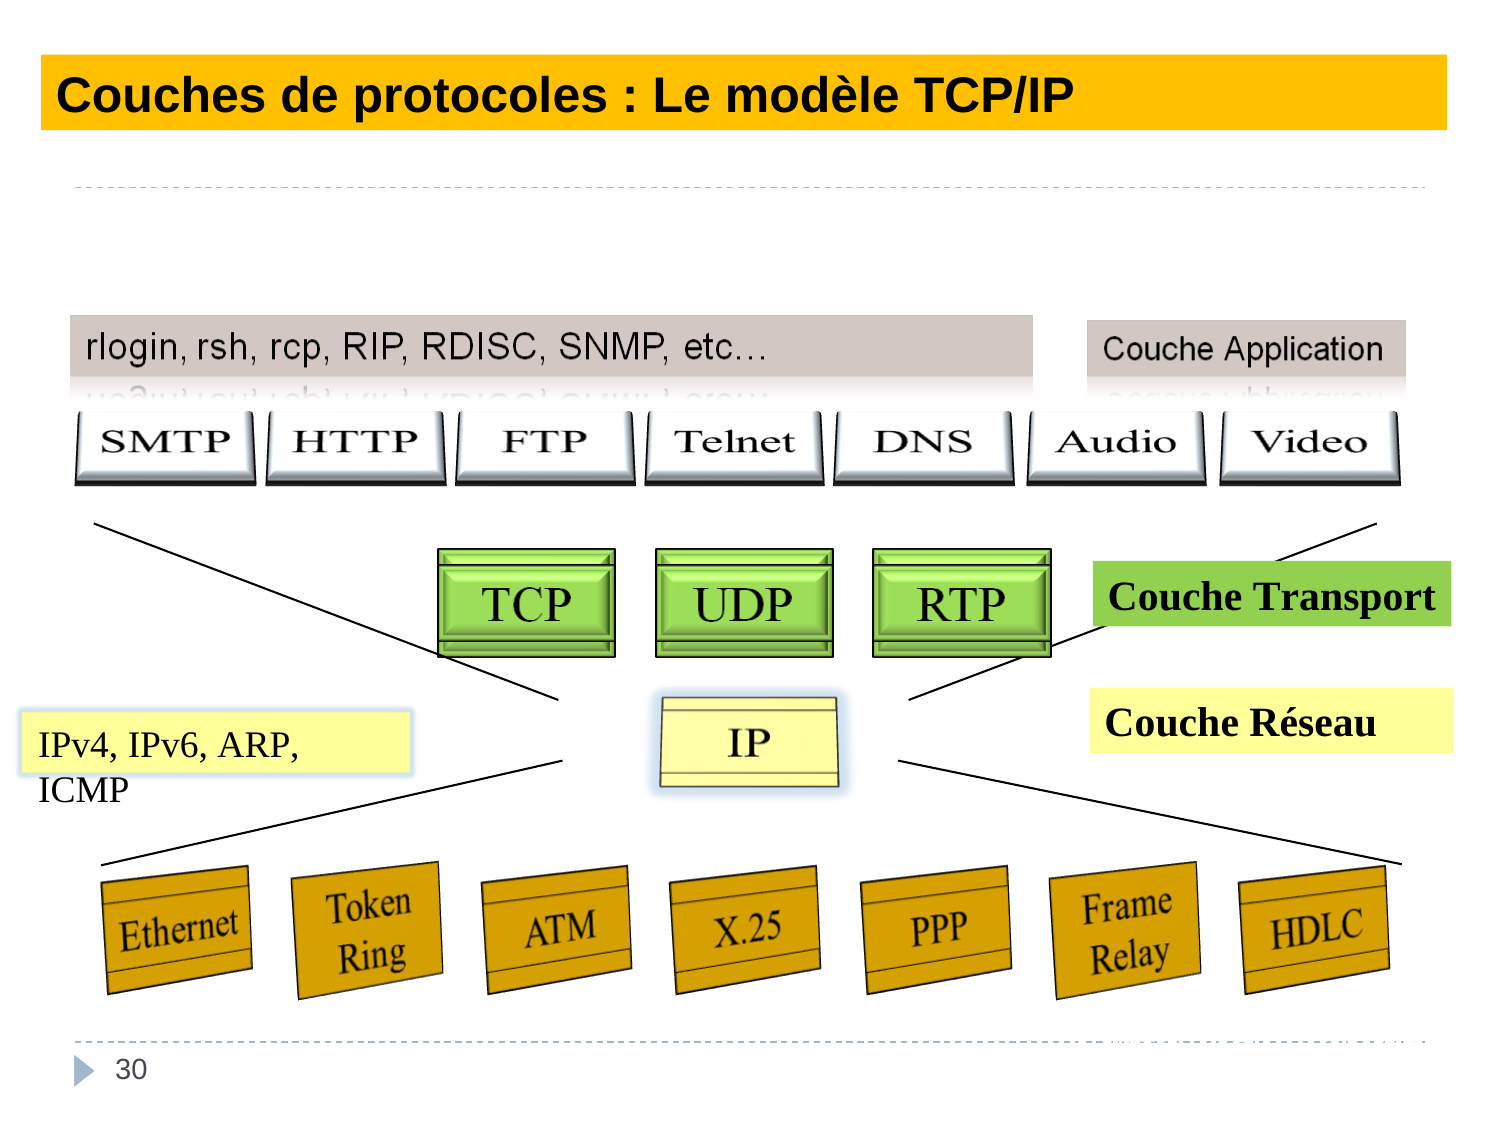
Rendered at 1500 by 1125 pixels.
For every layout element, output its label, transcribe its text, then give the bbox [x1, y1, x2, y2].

text_box Couches de protocoles : Le modèle TCP/IP [41, 54, 1447, 131]
picture [288, 855, 446, 1003]
picture [857, 862, 1015, 998]
picture [91, 862, 261, 998]
picture [653, 546, 836, 660]
picture [435, 655, 447, 660]
picture [870, 546, 1054, 660]
picture [666, 862, 824, 998]
text_box Couche Réseau [1089, 687, 1454, 754]
picture [478, 862, 635, 998]
text_box <number> [100, 1042, 426, 1103]
picture [1046, 855, 1204, 1003]
picture [1235, 862, 1393, 998]
picture [633, 676, 866, 810]
text_box Couche Transport [1092, 560, 1452, 627]
picture [9, 699, 423, 786]
picture [59, 310, 1409, 490]
picture [435, 546, 618, 660]
text_box IPv4, IPv6, ARP, ICMP [23, 712, 411, 818]
text_box Data link layer [1057, 999, 1434, 1086]
